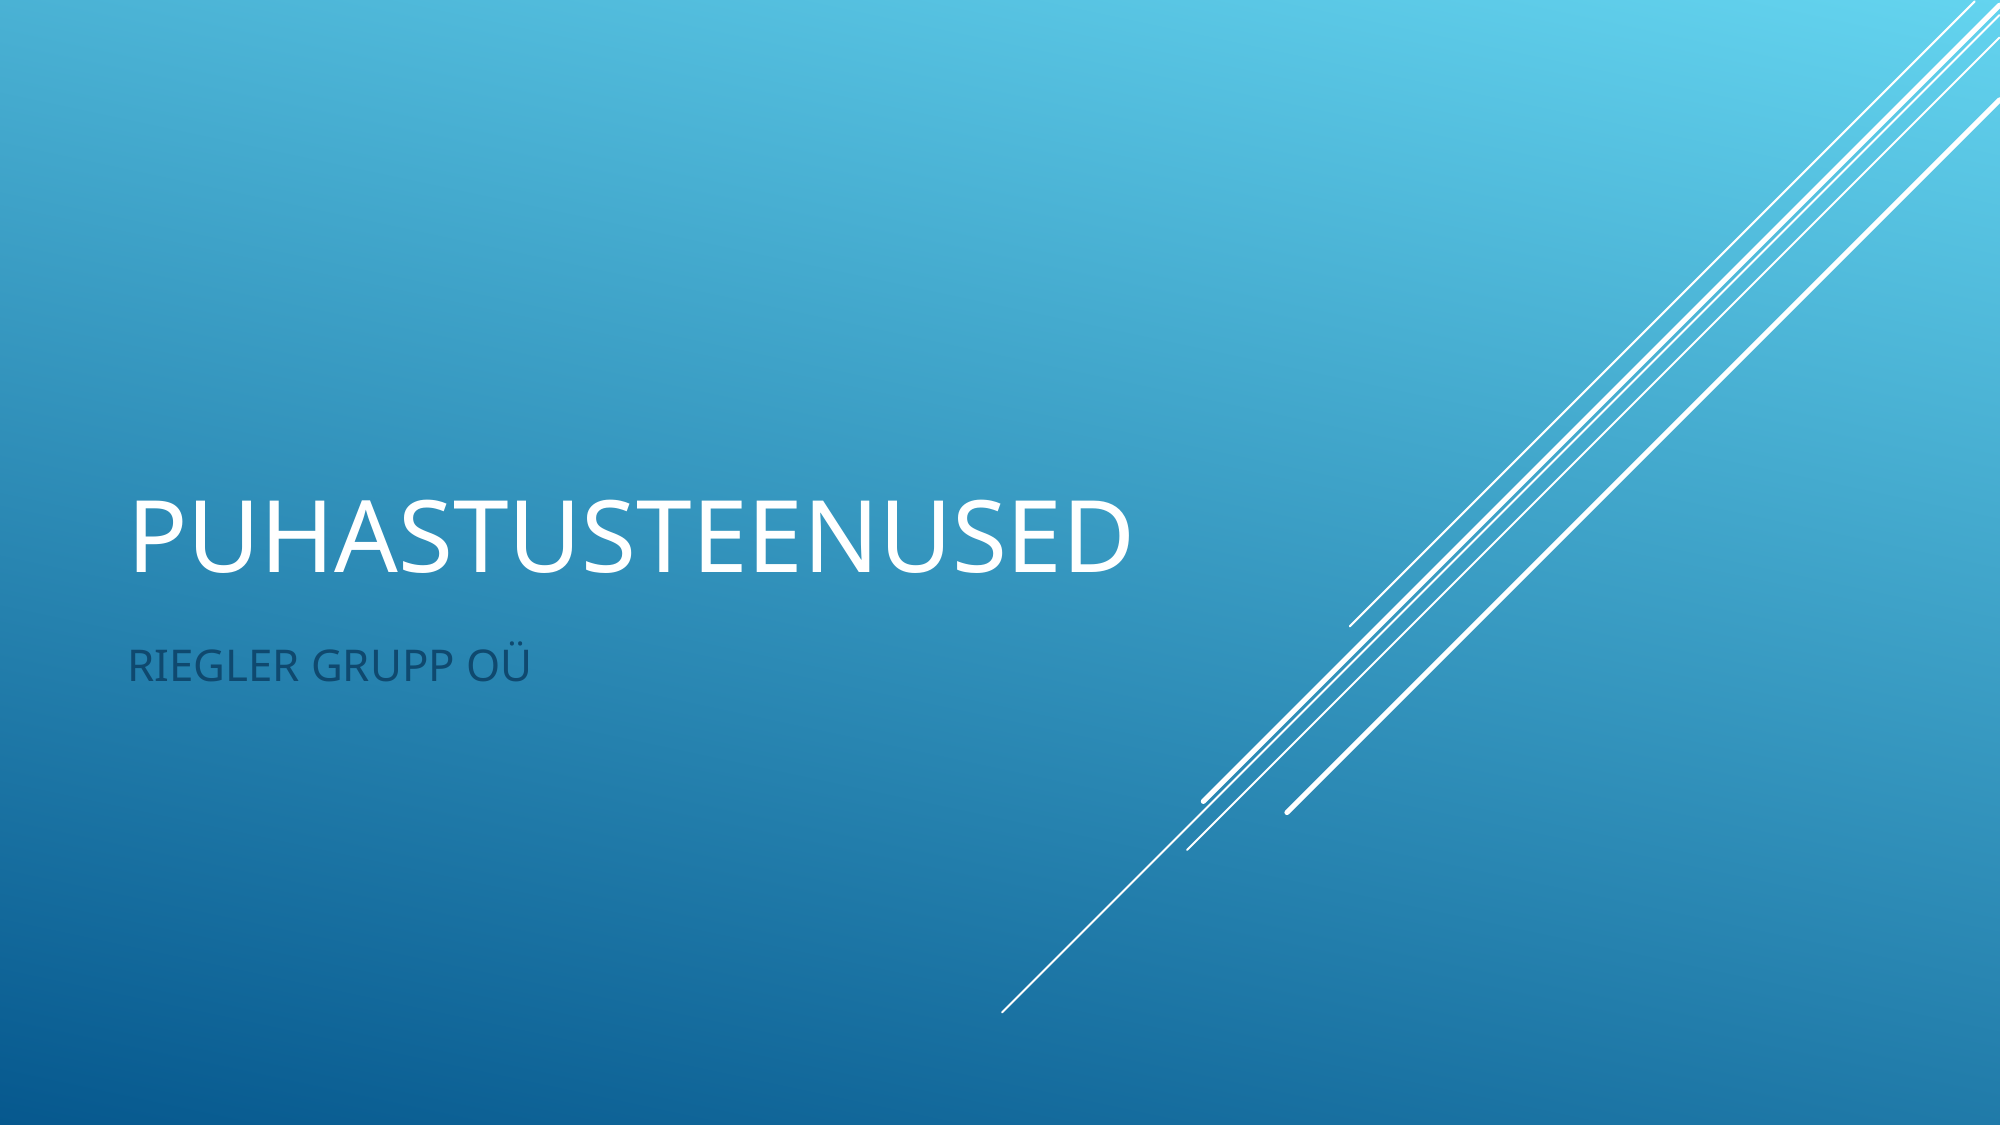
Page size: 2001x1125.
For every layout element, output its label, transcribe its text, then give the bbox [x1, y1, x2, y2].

subtitle RIEGLER GRUPP OÜ [112, 630, 1163, 950]
title PUHASTUSTEENUSED [112, 112, 1425, 601]
